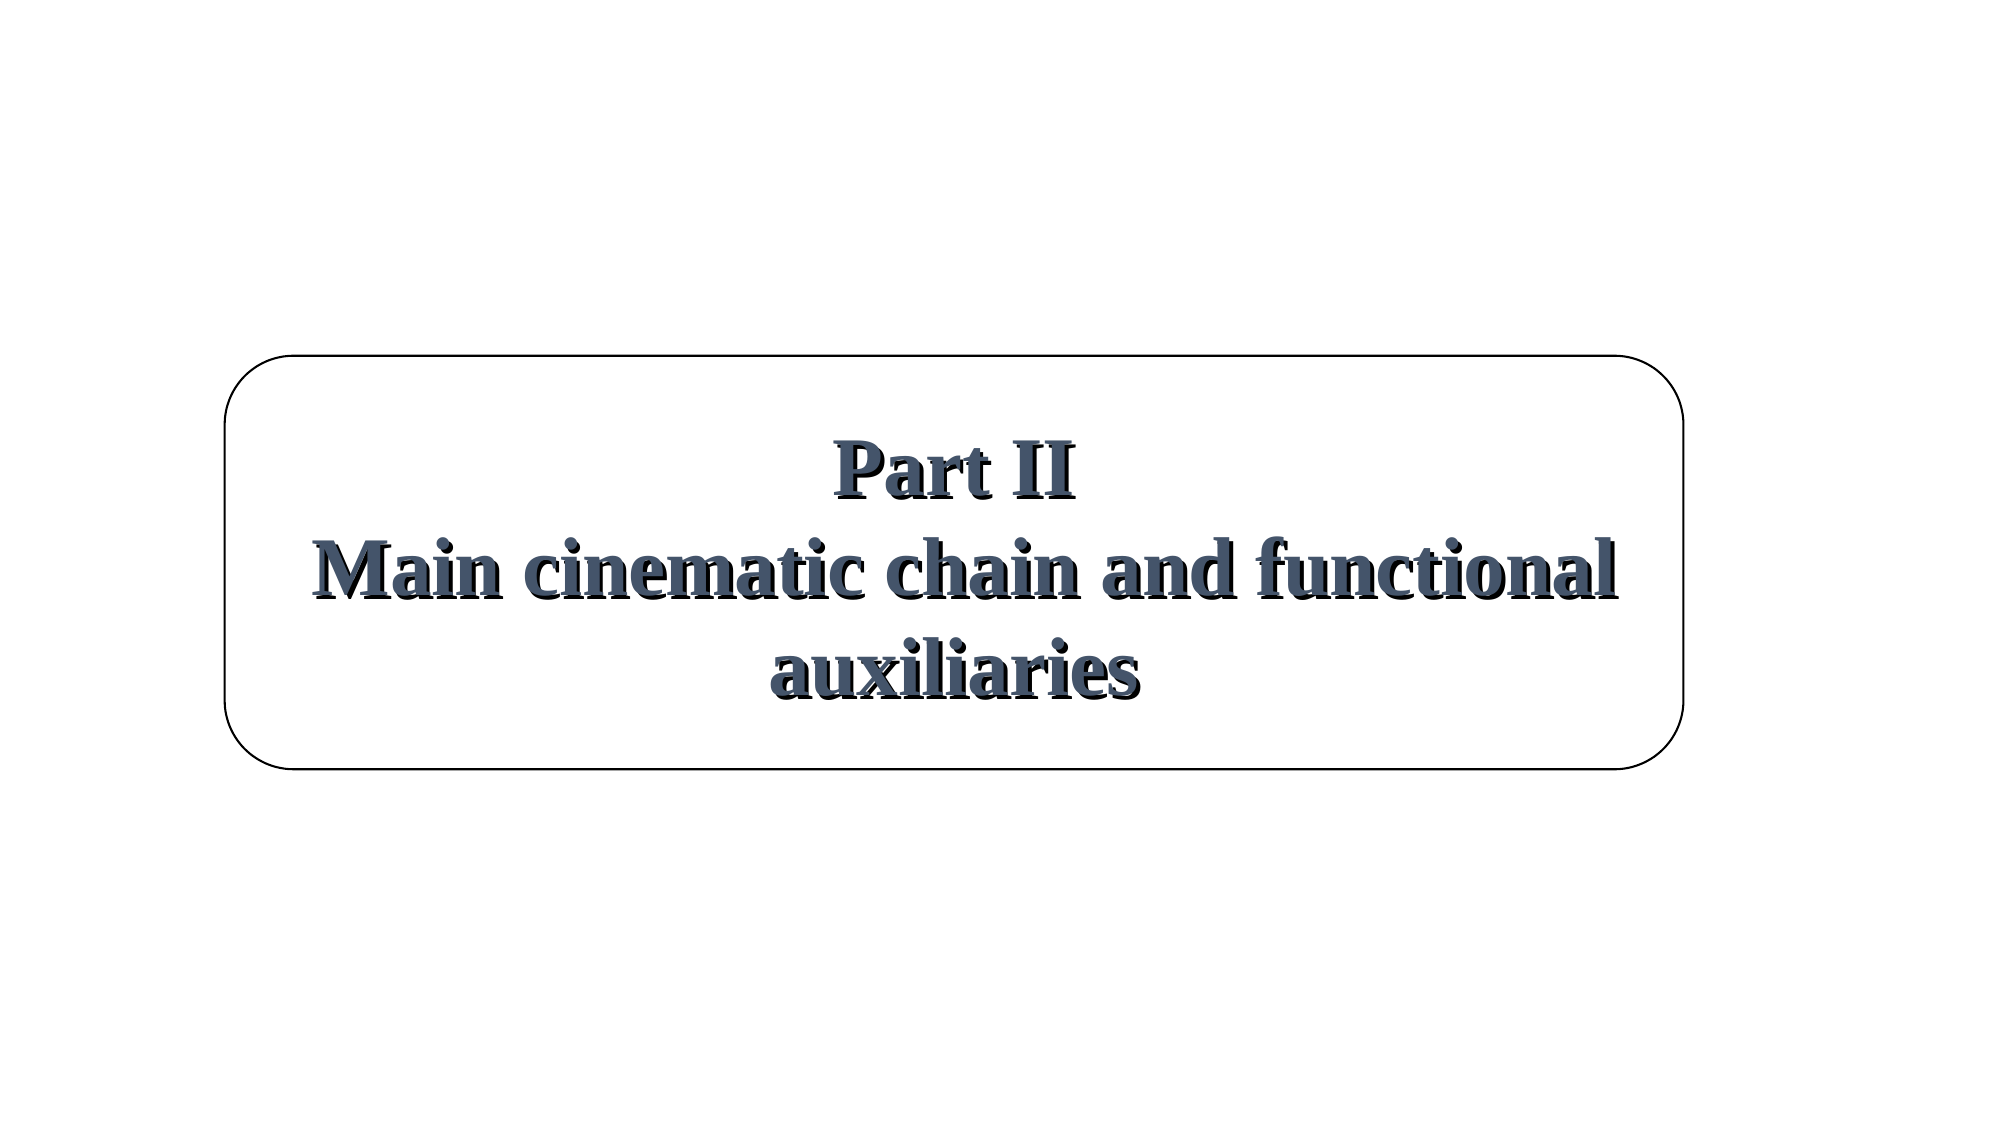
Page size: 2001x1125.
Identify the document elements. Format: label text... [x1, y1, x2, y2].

text_box Part II Main cinematic chain and functional auxiliaries [224, 355, 1684, 770]
